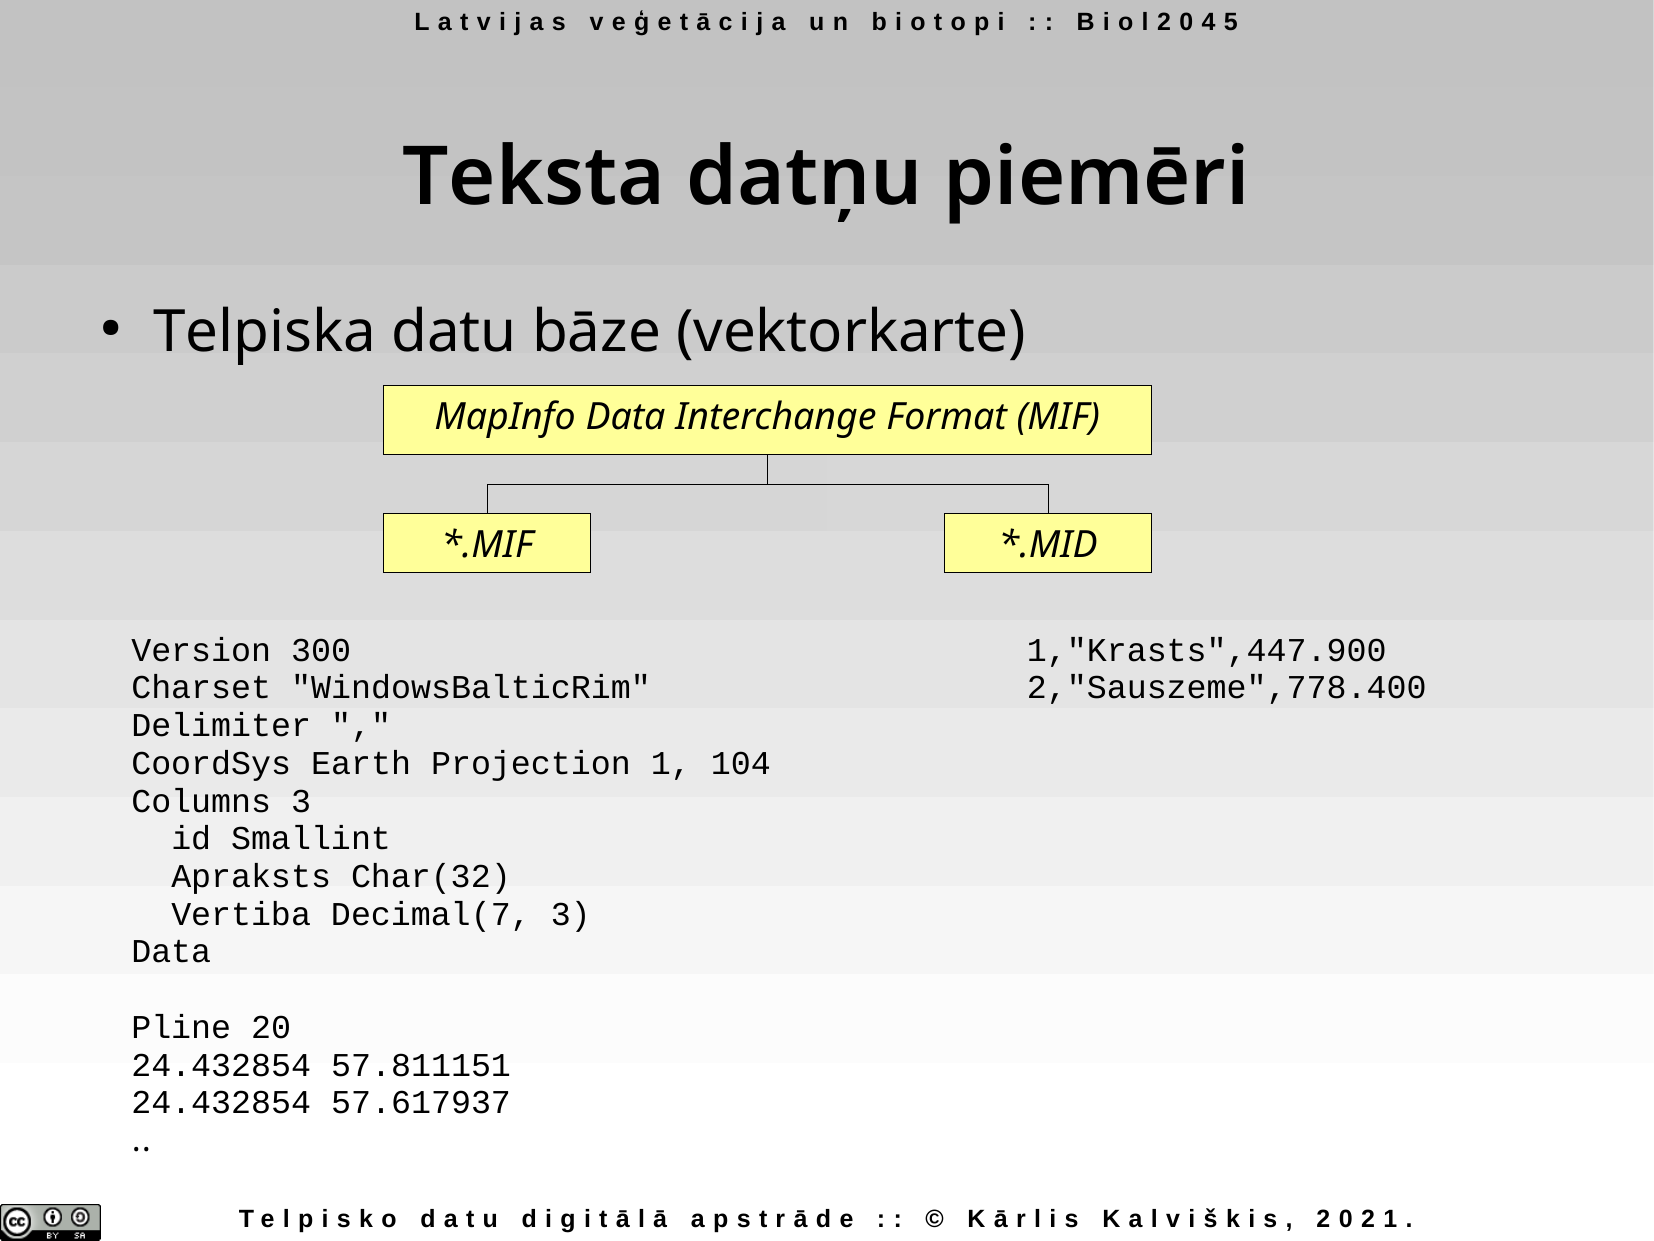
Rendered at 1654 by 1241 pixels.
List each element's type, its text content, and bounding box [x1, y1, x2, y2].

text_box *.MIF [383, 513, 591, 573]
text_box MapInfo Data Interchange Format (MIF) [383, 385, 1152, 455]
picture [0, 0, 1654, 1241]
title Teksta datņu piemēri [29, 49, 1625, 296]
text_box 1,"Krasts",447.900 2,"Sauszeme",778.400 [1011, 625, 1442, 769]
text_box Version 300 Charset "WindowsBalticRim" Delimiter "," CoordSys Earth Projection 1, 104 Columns 3 id Smallint Apraksts Char(32) Vertiba Decimal(7, 3) Data Pline 20 24.432854 57.811151 24.432854 57.617937 ‥ [116, 625, 787, 1241]
list Telpiska datu bāze (vektorkarte) [82, 289, 1571, 1098]
text_box *.MID [944, 513, 1152, 573]
